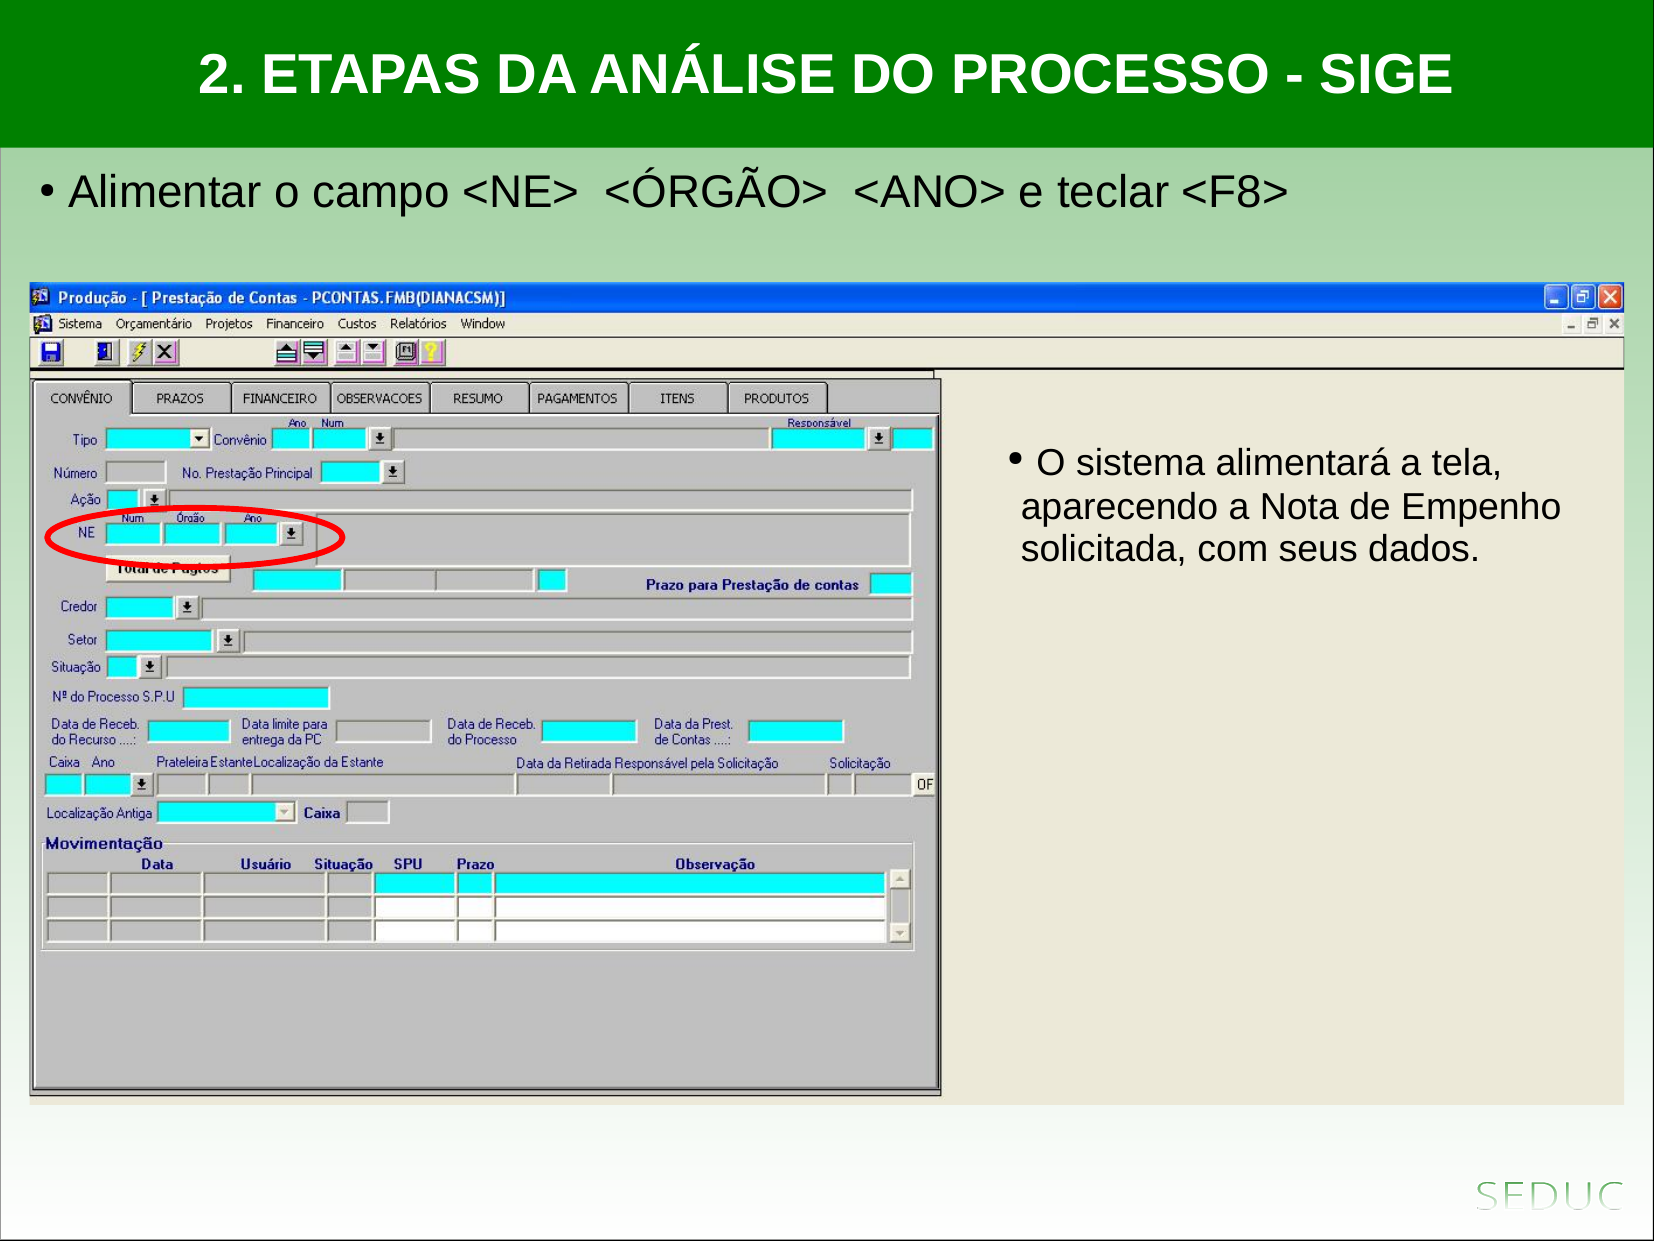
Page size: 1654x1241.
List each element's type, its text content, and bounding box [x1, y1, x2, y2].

text_box SEDUC [1476, 1181, 1498, 1211]
text_box SEDUC [1530, 1181, 1558, 1211]
text_box SEDUC [1504, 1181, 1524, 1211]
text_box [0, 148, 1654, 1241]
text_box Alimentar o campo <NE> <ÓRGÃO> <ANO> e teclar <F8> [0, 148, 1329, 237]
text_box O sistema alimentará a tela, aparecendo a Nota de Empenho solicitada, com seus dados. [944, 413, 1625, 591]
text_box SEDUC [1598, 1181, 1624, 1211]
text_box 2. ETAPAS DA ANÁLISE DO PROCESSO - SIGE [0, 0, 1654, 148]
text_box SEDUC [1565, 1181, 1592, 1211]
picture [29, 282, 1625, 1105]
